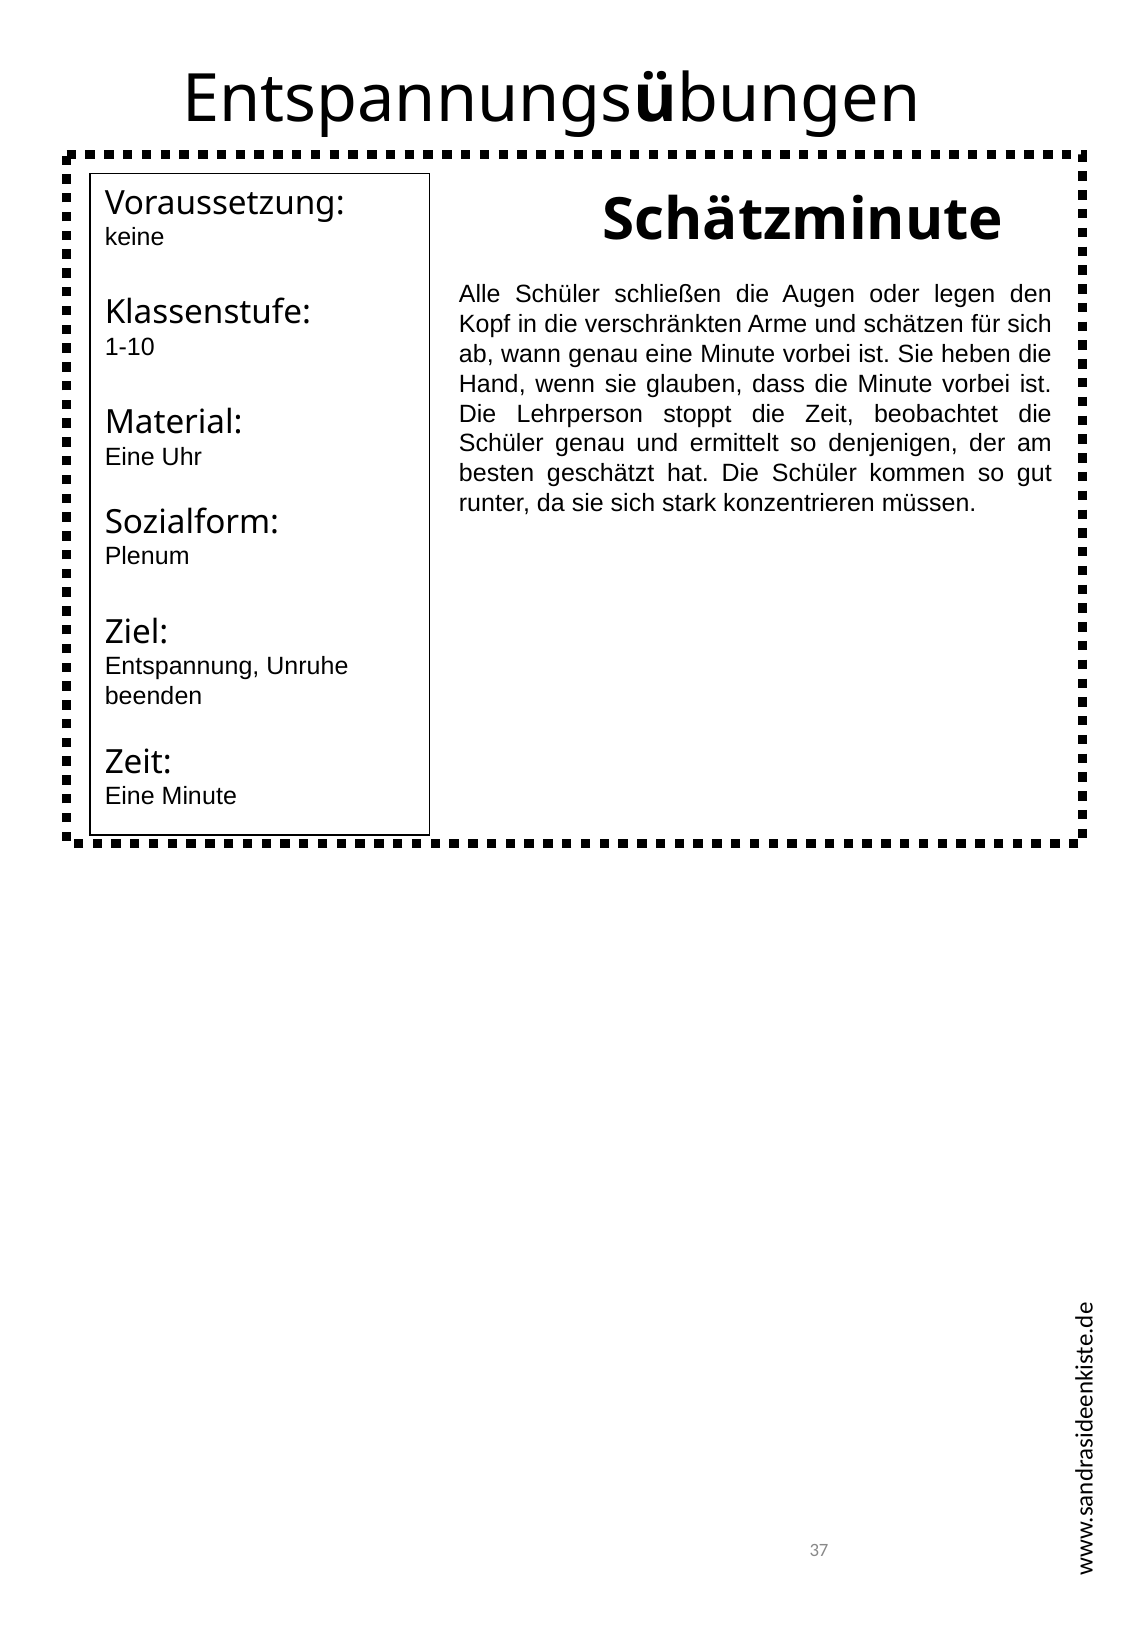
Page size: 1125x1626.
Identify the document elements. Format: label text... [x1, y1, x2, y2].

text_box www.sandrasideenkiste.de [1059, 1074, 1106, 1591]
text_box Schätzminute [480, 173, 1125, 260]
text_box Voraussetzung: keine Klassenstufe: 1-10 Material: Eine Uhr Sozialform: Plenum Ziel: Entspannung, Unruhe beenden Zeit: Eine Minute [89, 173, 430, 835]
text_box [794, 1506, 1048, 1593]
text_box Alle Schüler schließen die Augen oder legen den Kopf in die verschränkten Arme und schätzen für sich ab, wann genau eine Minute vorbei ist. Sie heben die Hand, wenn sie glauben, dass die Minute vorbei ist. Die Lehrperson stoppt die Zeit, beobachtet die Schüler genau und ermittelt so denjenigen, der am besten geschätzt hat. Die Schüler kommen so gut runter, da sie sich stark konzentrieren müssen. [443, 269, 1069, 528]
text_box Entspannungsübungen [52, 47, 1069, 144]
